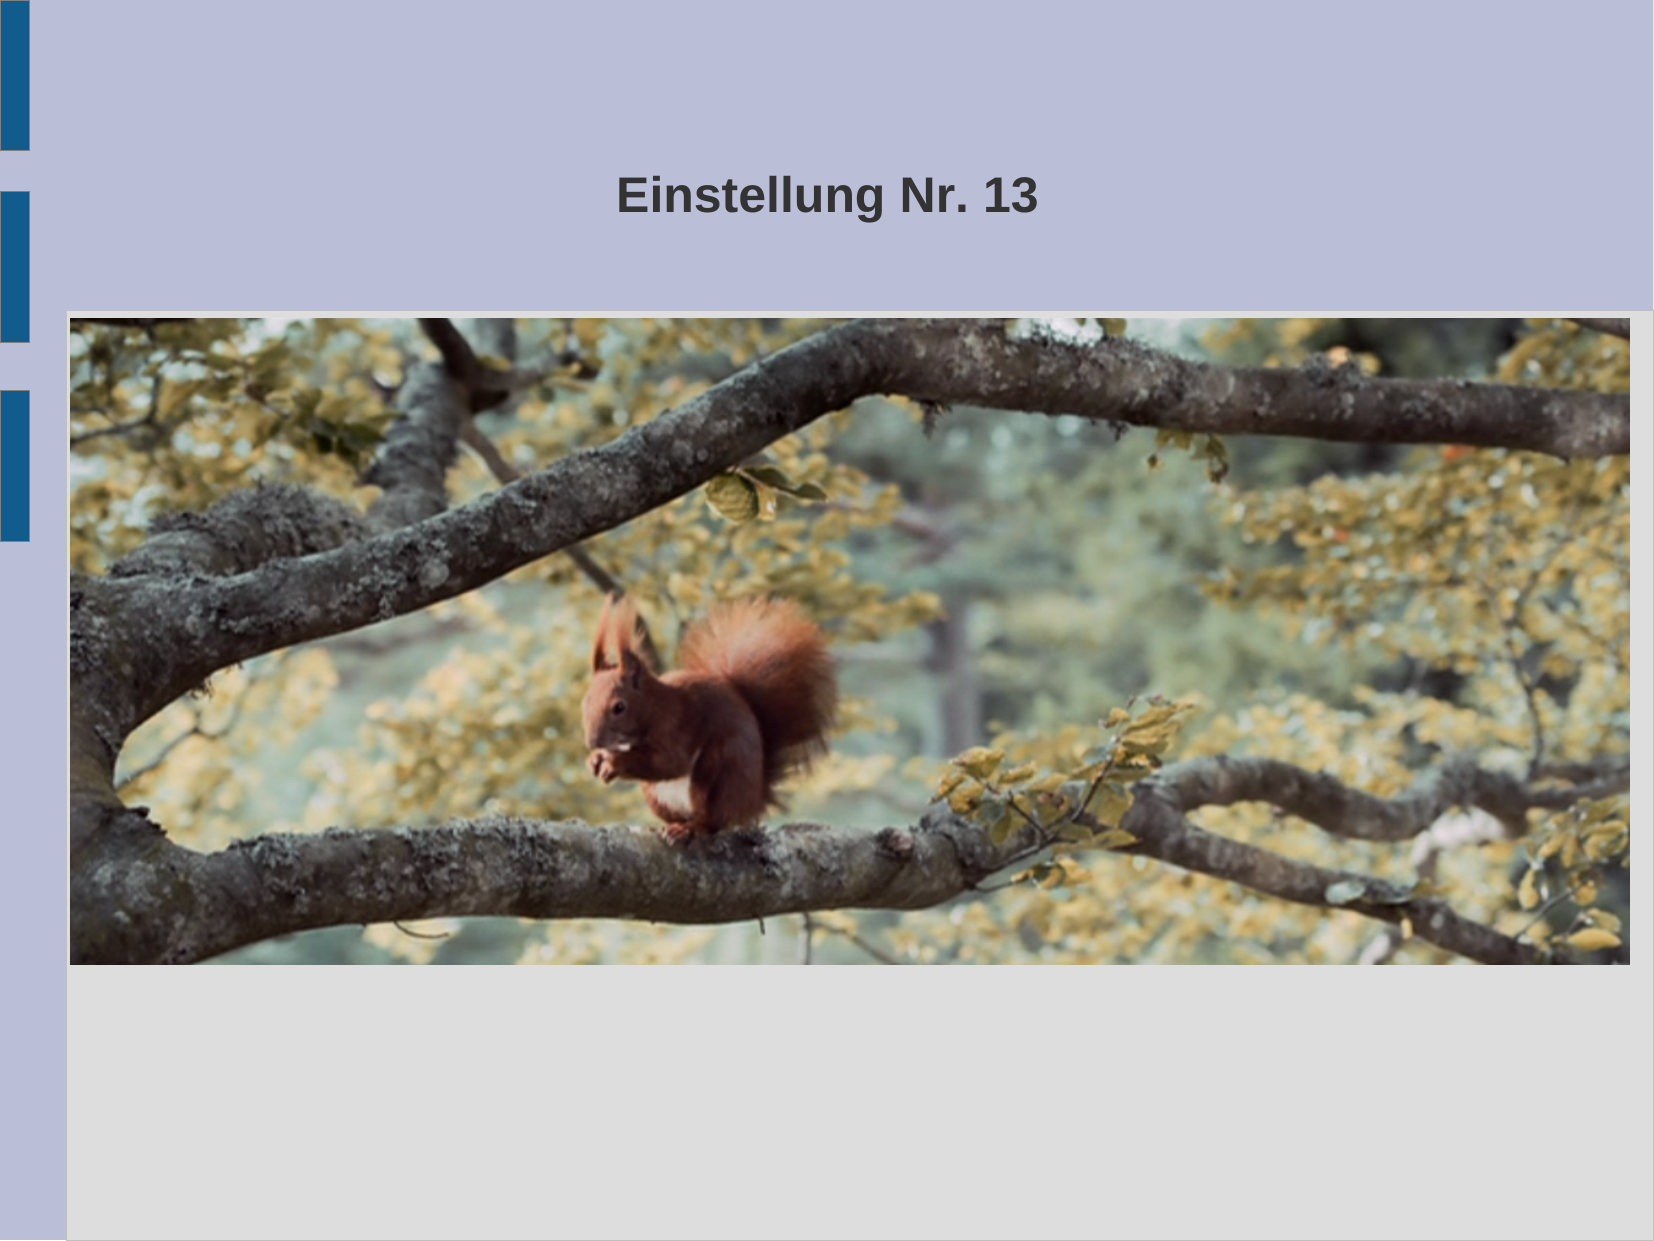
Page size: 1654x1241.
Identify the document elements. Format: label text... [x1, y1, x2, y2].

picture [70, 318, 1630, 965]
title Einstellung Nr. 13 [121, 91, 1534, 299]
